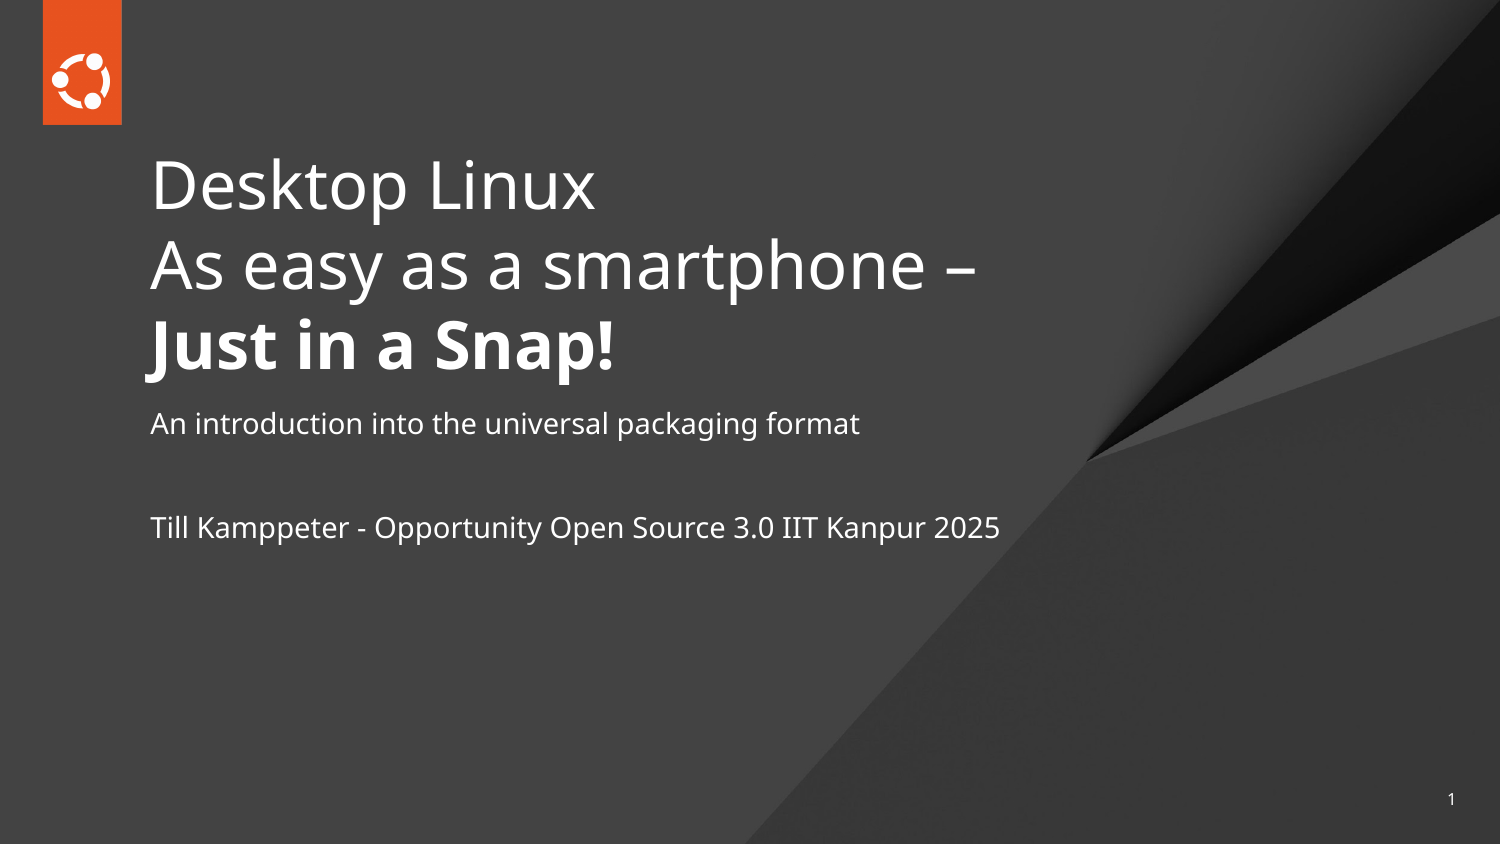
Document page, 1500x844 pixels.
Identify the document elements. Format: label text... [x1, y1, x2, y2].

picture [0, 0, 1500, 844]
title Desktop Linux As easy as a smartphone – Just in a Snap! [150, 300, 1049, 383]
subtitle An introduction into the universal packaging format Till Kamppeter - Opportunity Open Source 3.0 IIT Kanpur 2025 [150, 405, 1008, 601]
slide_number <number> [1381, 773, 1472, 839]
